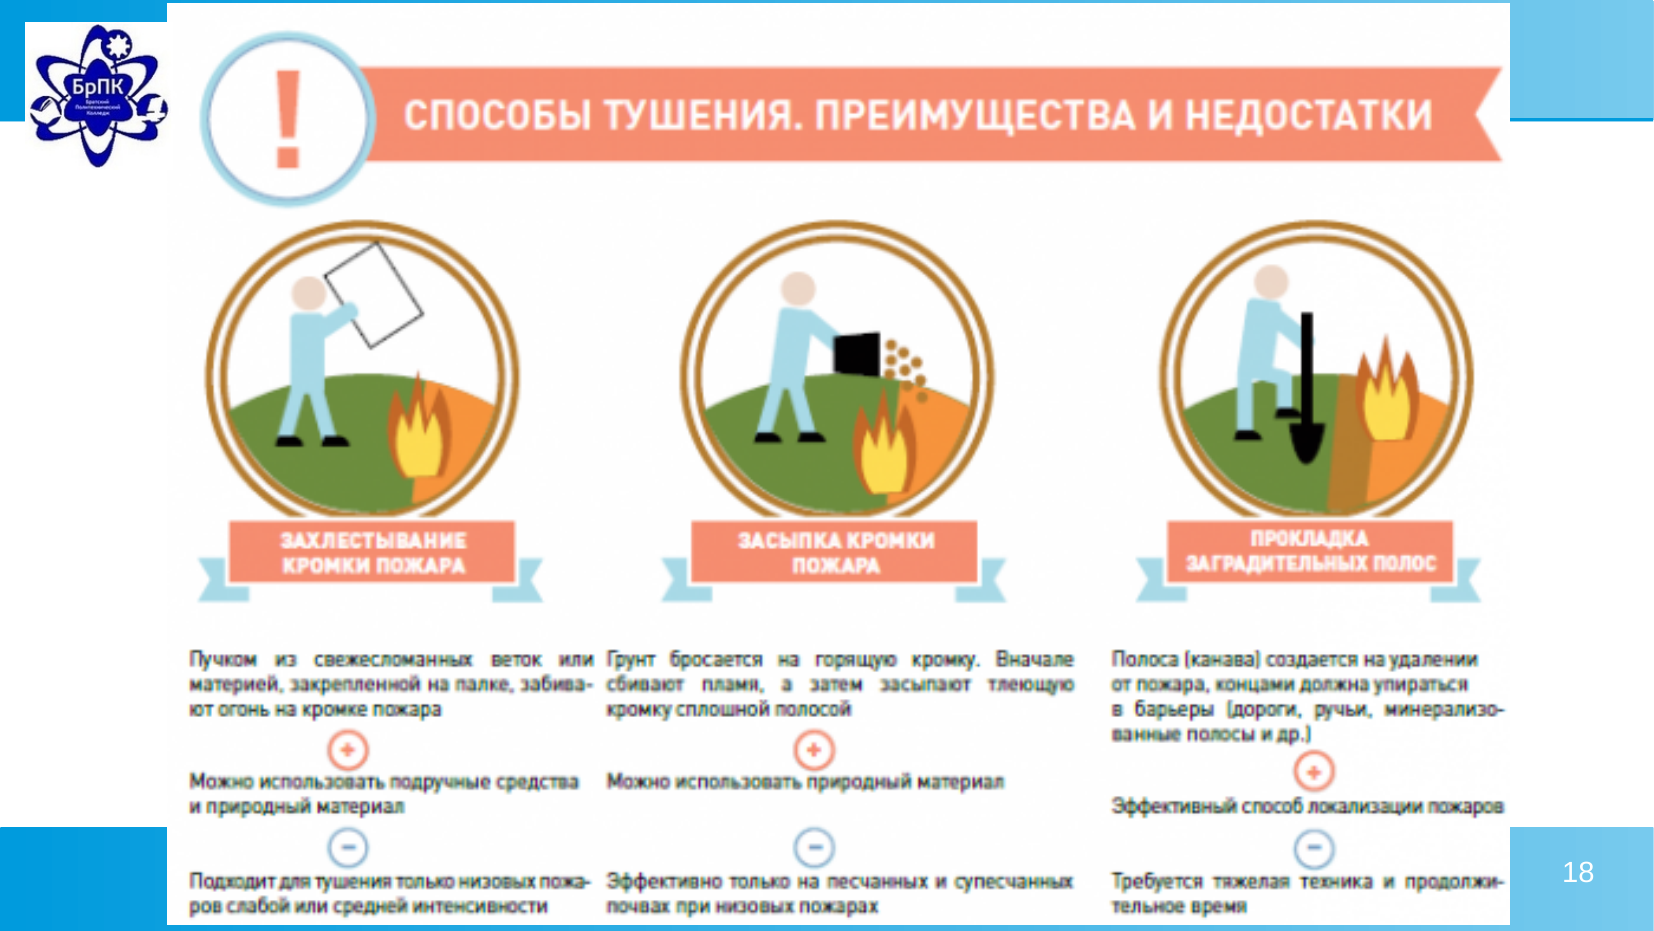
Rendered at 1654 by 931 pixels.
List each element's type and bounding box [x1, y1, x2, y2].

picture [25, 3, 1510, 925]
